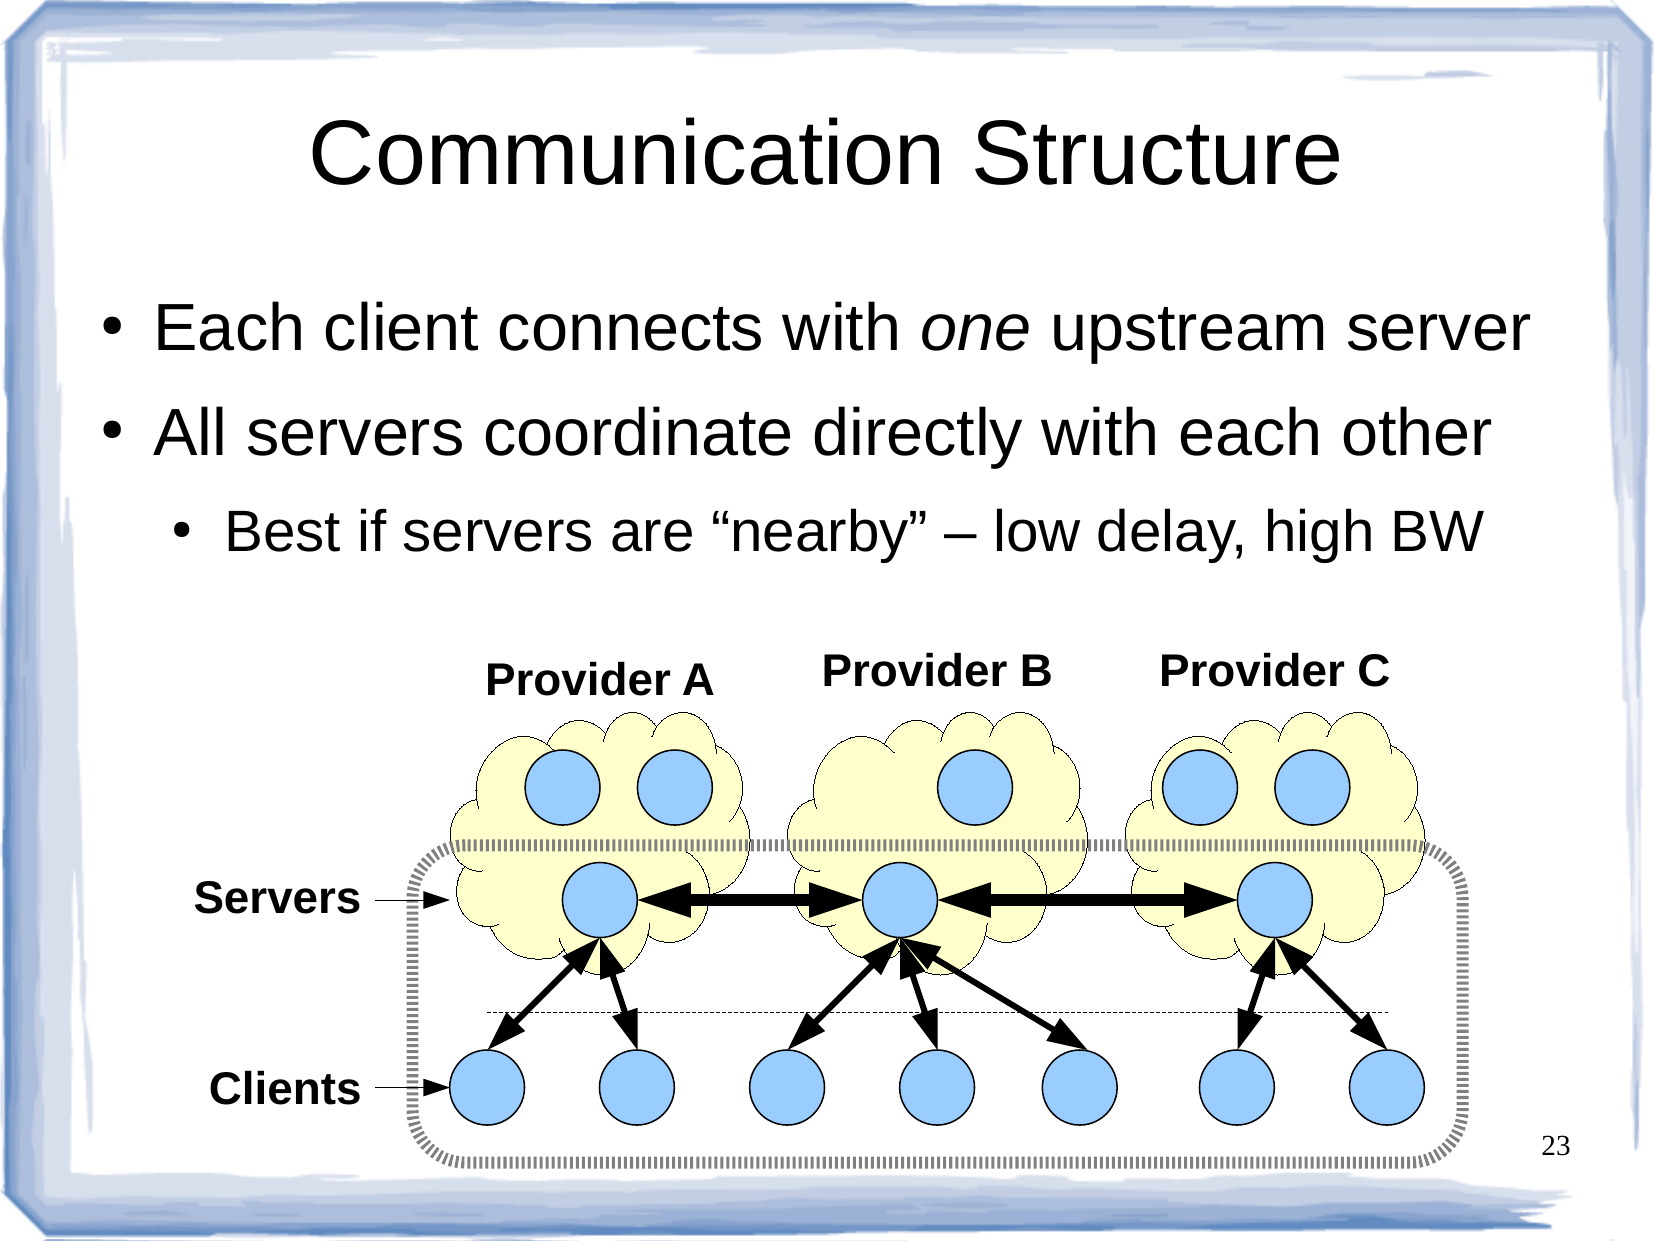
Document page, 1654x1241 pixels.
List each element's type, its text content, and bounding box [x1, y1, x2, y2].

text_box [1349, 1050, 1425, 1126]
text_box [920, 962, 953, 976]
picture [0, 0, 1654, 1241]
text_box [891, 940, 900, 958]
text_box [449, 1050, 525, 1126]
text_box [899, 1050, 975, 1126]
text_box Provider B [787, 637, 1088, 713]
list Each client connects with one upstream server All servers coordinate directly with each other Best if servers are “nearby” – low delay, high BW [82, 290, 1571, 564]
text_box [584, 940, 600, 975]
text_box [1125, 713, 1426, 966]
text_box [1276, 942, 1292, 976]
title Communication Structure [82, 49, 1571, 257]
text_box [1199, 1050, 1275, 1126]
text_box [787, 713, 1088, 970]
text_box Servers [150, 862, 376, 938]
text_box Provider A [450, 646, 751, 713]
text_box [450, 713, 751, 969]
text_box Clients [150, 1054, 376, 1126]
text_box [599, 1050, 675, 1126]
text_box [1042, 1050, 1118, 1126]
text_box Provider C [1125, 637, 1426, 713]
text_box [749, 1050, 825, 1126]
